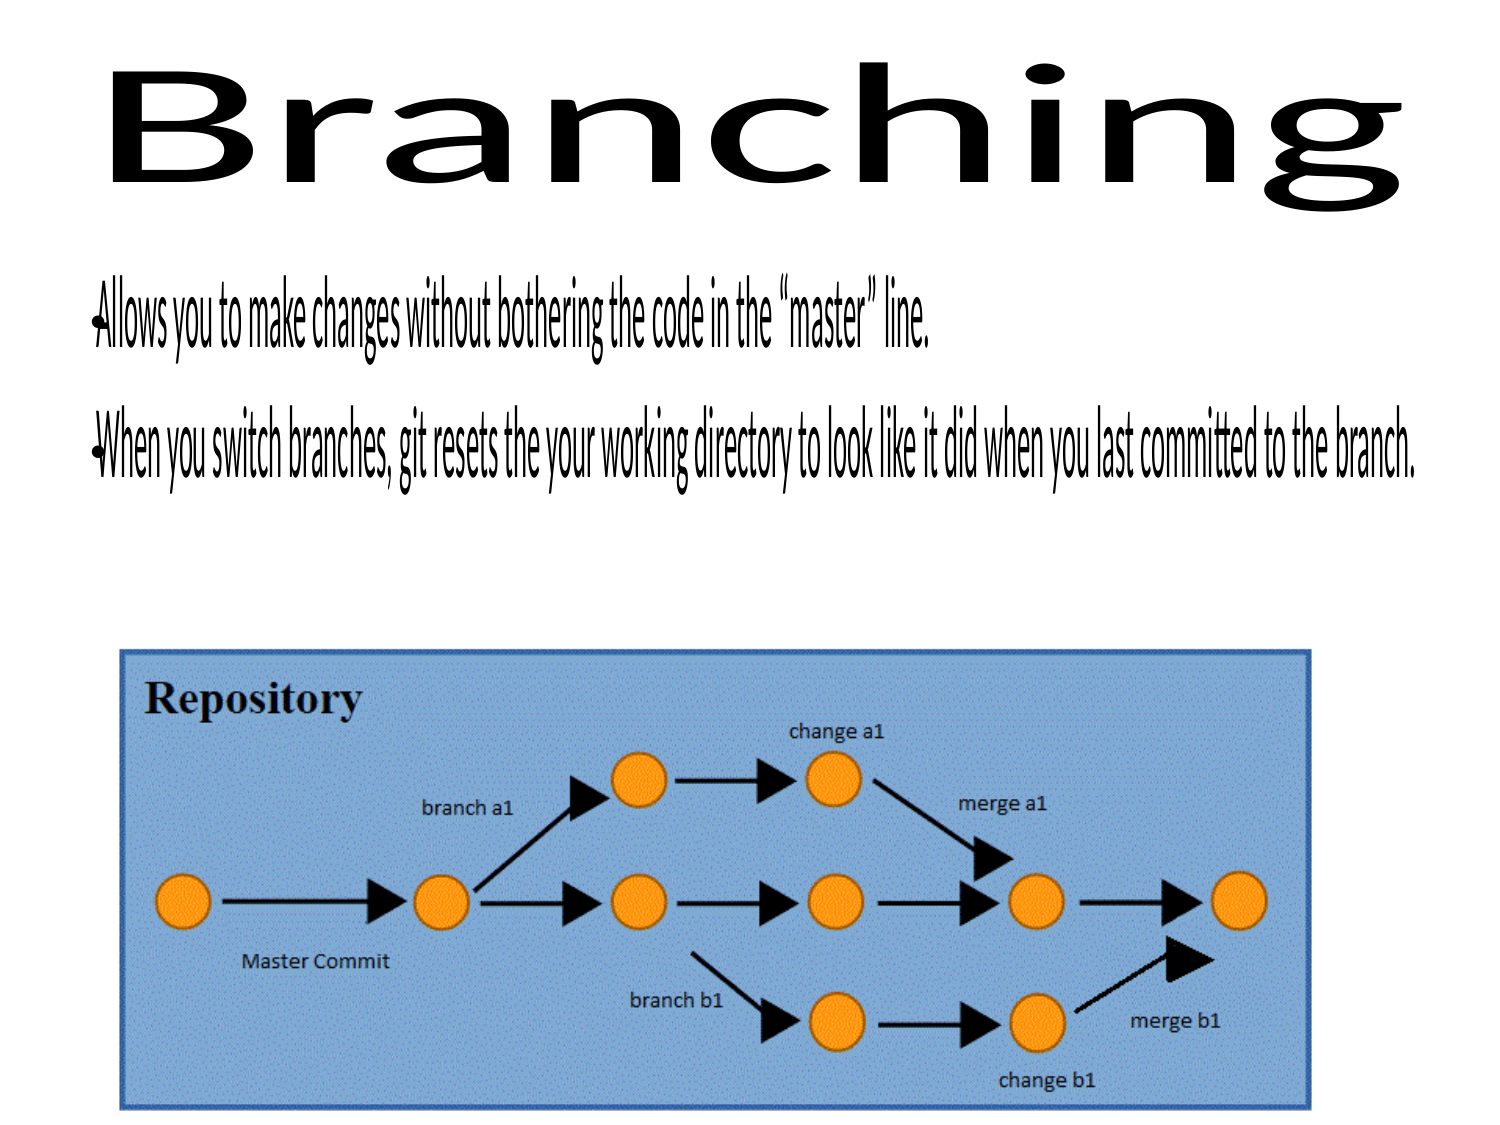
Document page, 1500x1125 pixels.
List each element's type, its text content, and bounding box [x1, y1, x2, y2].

title Branching [75, 45, 1426, 233]
list Allows you to make changes without bothering the code in the “master” line. When you switch branches, git resets the your working directory to look like it did when you last committed to the branch. [75, 262, 1426, 641]
picture [115, 640, 1315, 1125]
